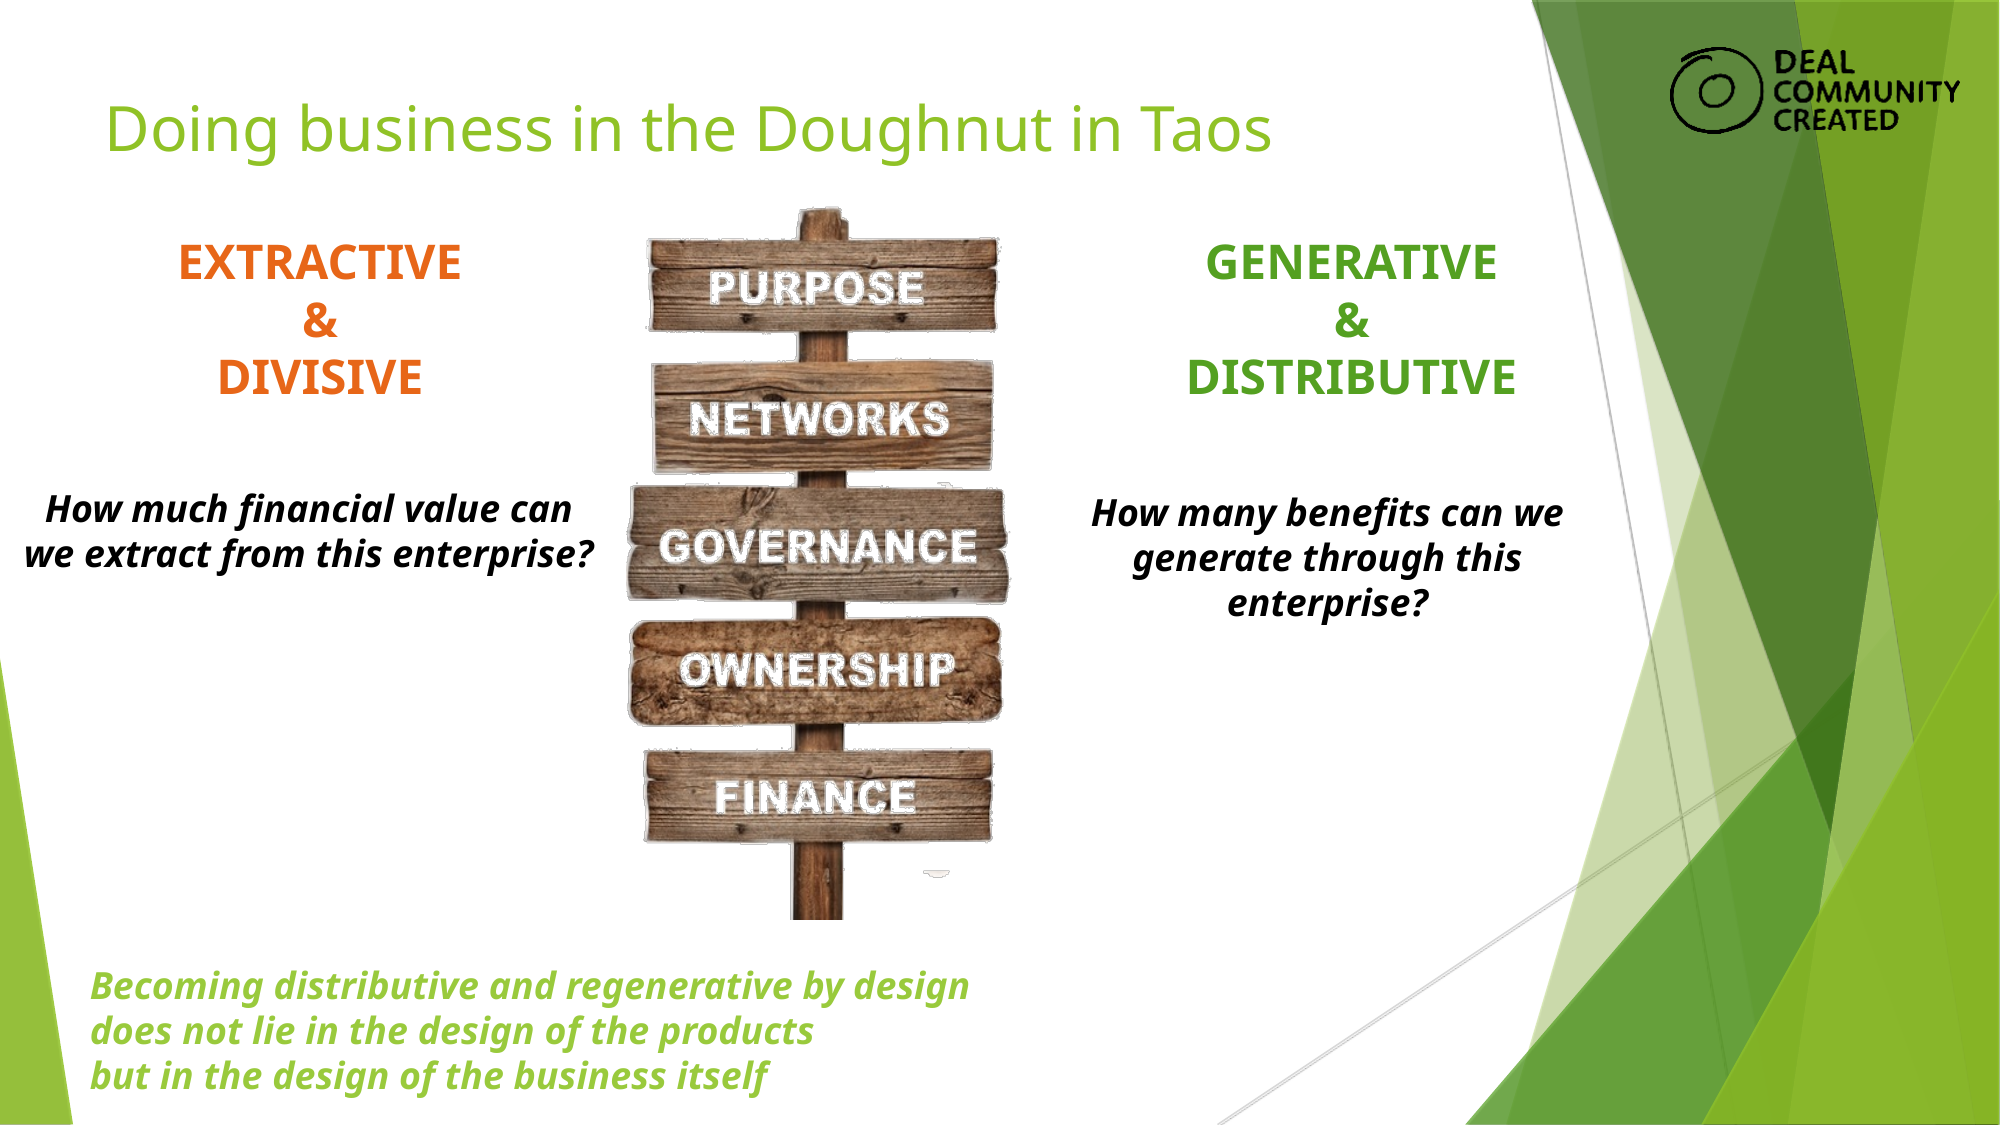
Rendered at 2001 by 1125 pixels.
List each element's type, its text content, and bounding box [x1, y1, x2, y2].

picture [626, 174, 1037, 902]
text_box How much financial value can we extract from this enterprise? [4, 477, 614, 589]
text_box GENERATIVE & DISTRIBUTIVE [1141, 224, 1563, 336]
text_box EXTRACTIVE & DIVISIVE [74, 224, 566, 336]
text_box Doing business in the Doughnut in Taos [89, 81, 1834, 258]
text_box How many benefits can we generate through this enterprise? [1012, 481, 1643, 609]
picture [1670, 47, 1960, 134]
text_box Becoming distributive and regenerative by design does not lie in the design of the products but in the design of the business itself [75, 902, 1719, 1113]
